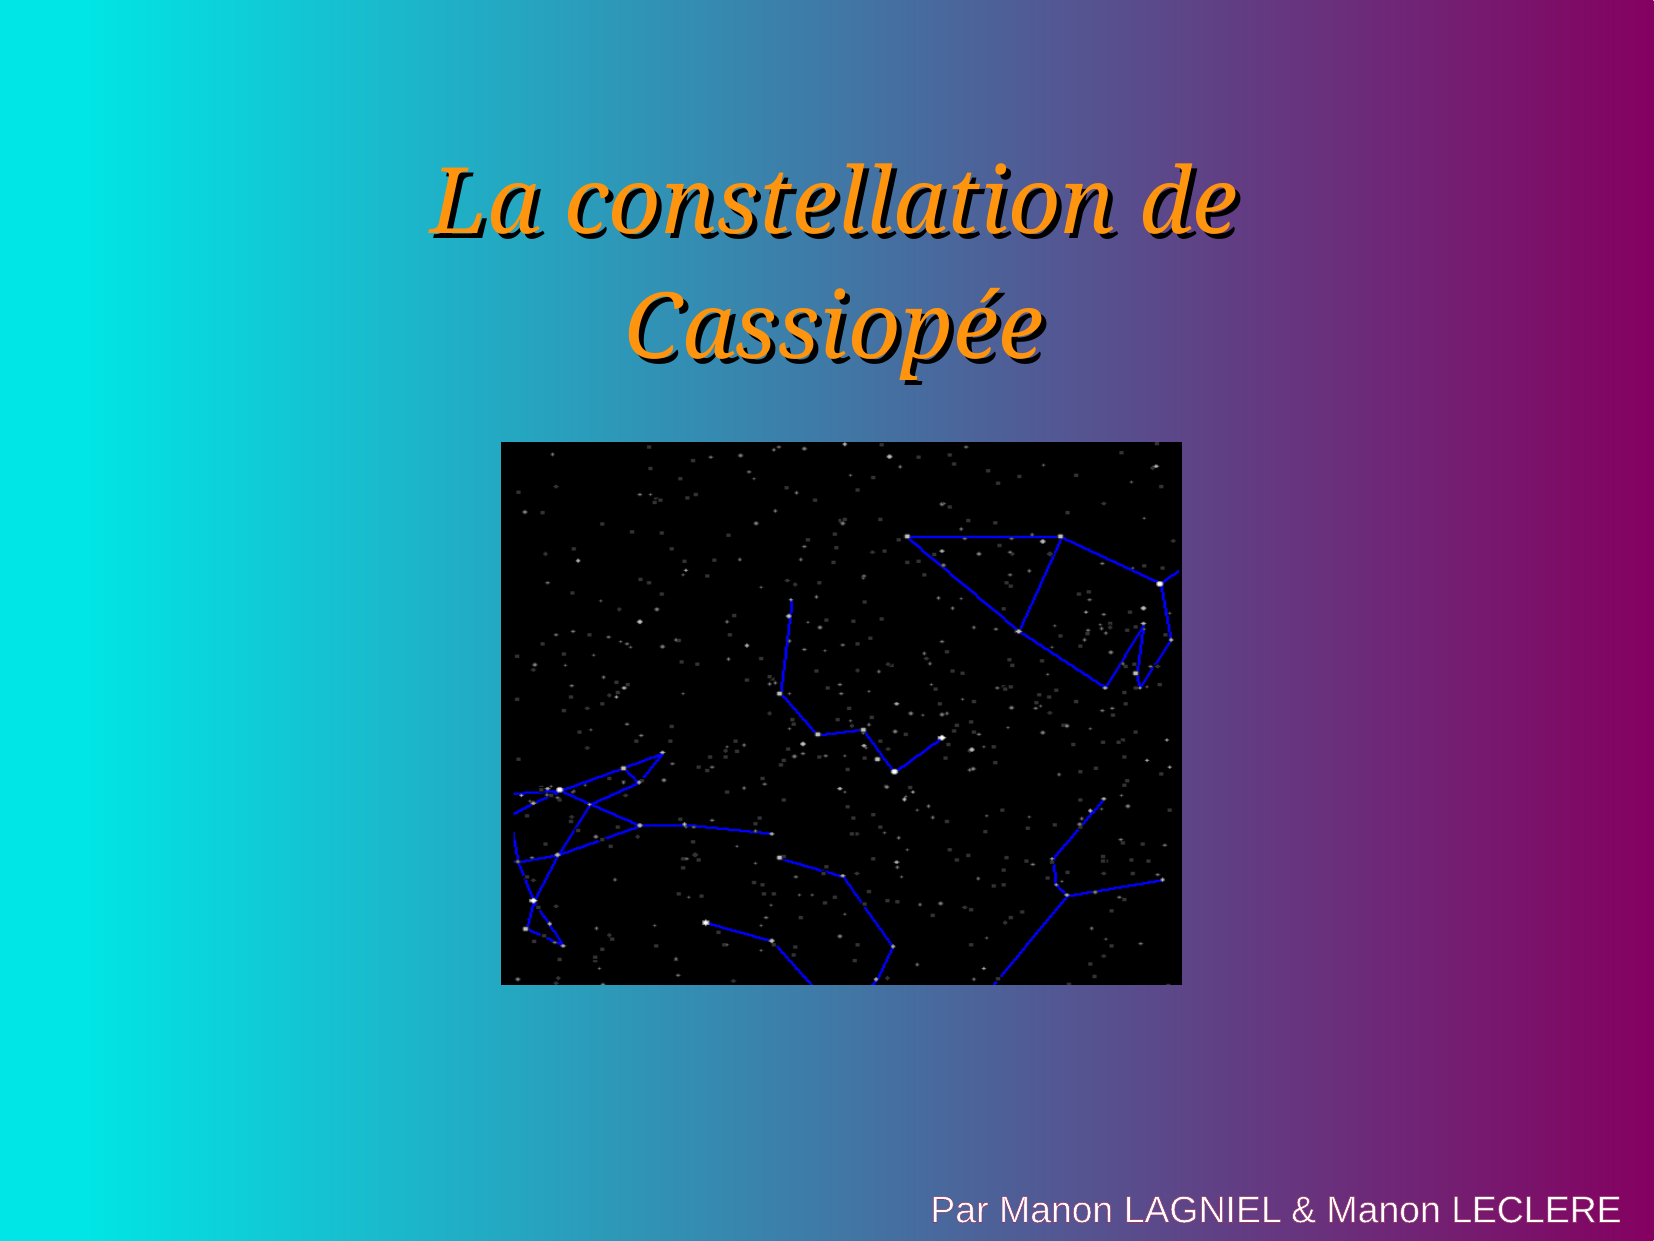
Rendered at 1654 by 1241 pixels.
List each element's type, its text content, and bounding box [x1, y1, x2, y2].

text_box Par Manon LAGNIEL & Manon LECLERE [915, 1181, 1654, 1238]
picture [501, 442, 1182, 985]
text_box La constellation de Cassiopée [406, 128, 1263, 352]
